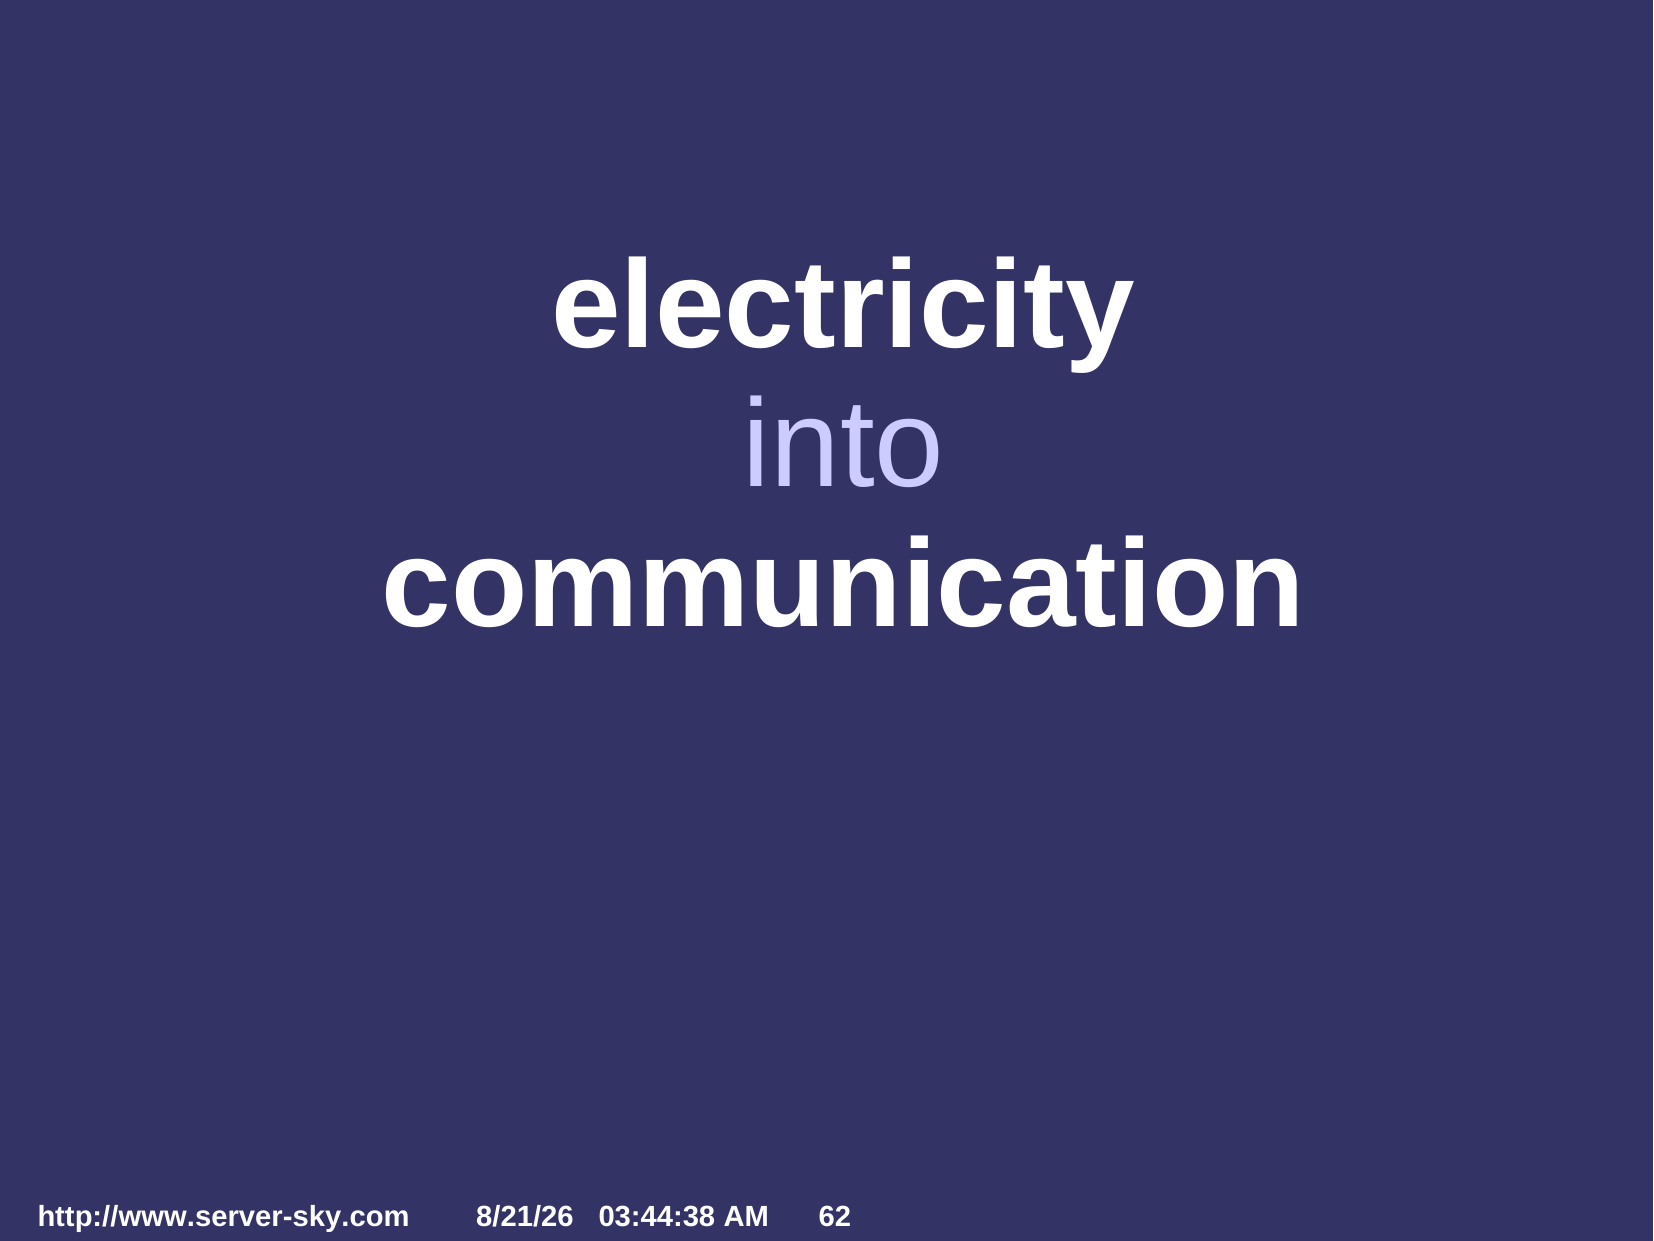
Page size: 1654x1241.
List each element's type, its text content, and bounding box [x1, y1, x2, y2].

list electricity into communication [105, 233, 1571, 797]
